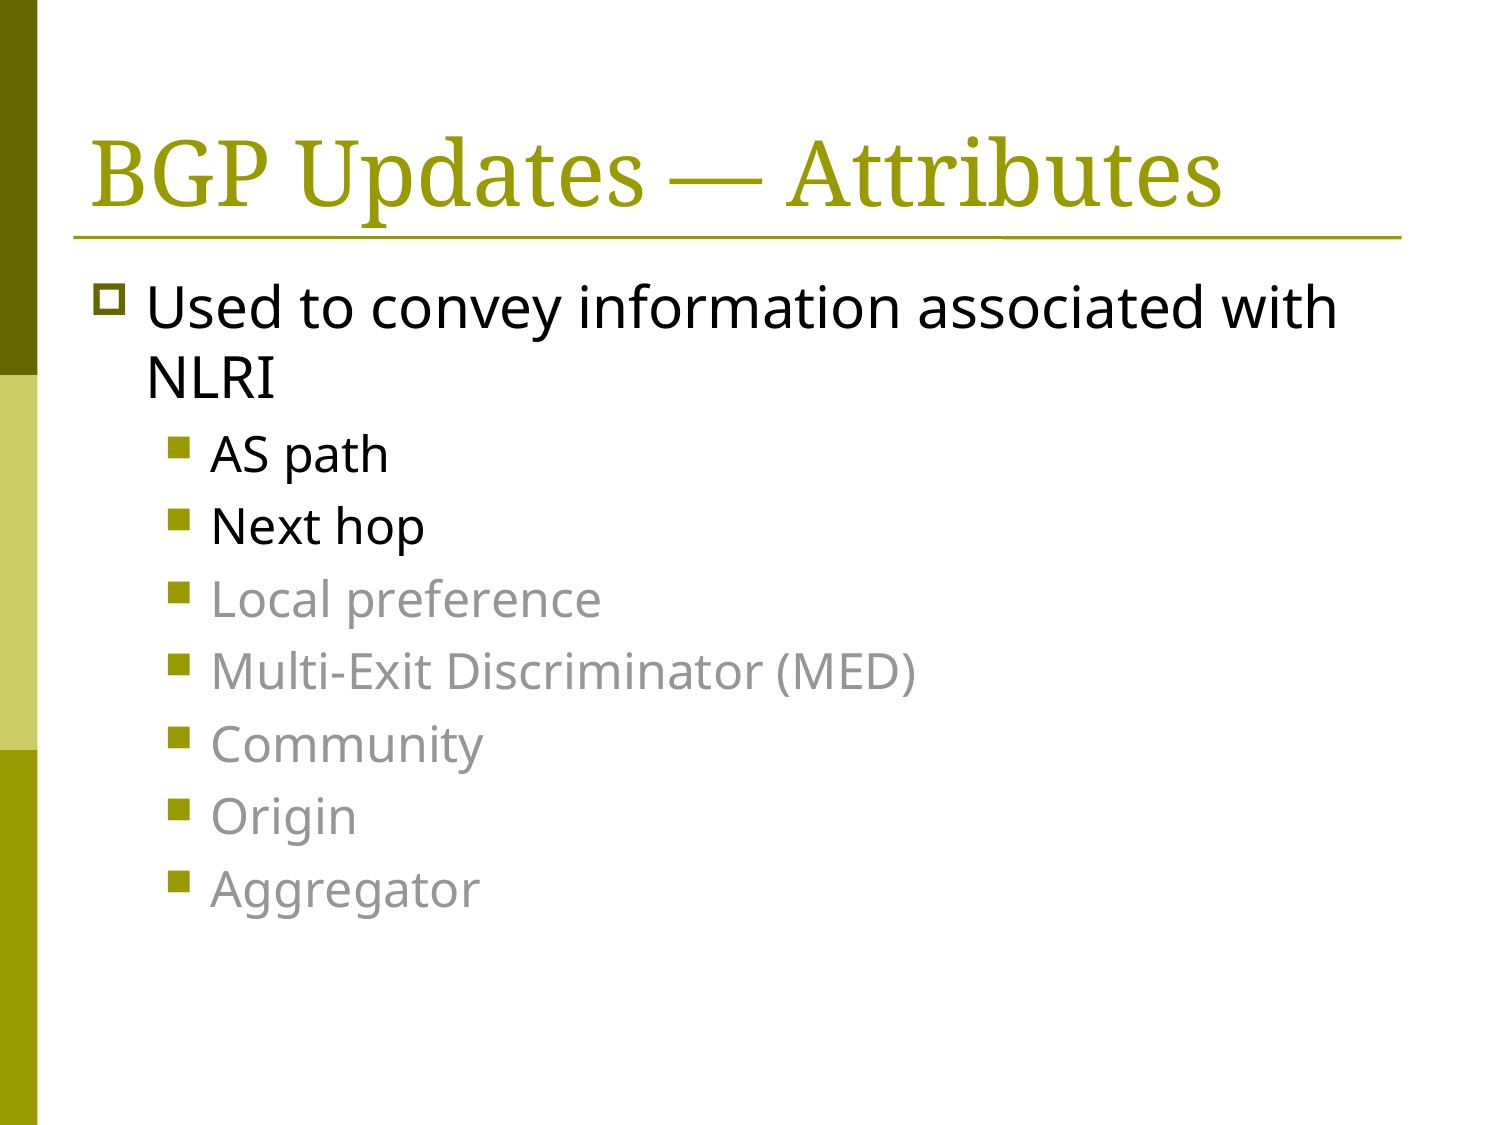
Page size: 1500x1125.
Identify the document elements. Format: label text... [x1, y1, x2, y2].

list Used to convey information associated with NLRI AS path Next hop Local preference Multi-Exit Discriminator (MED) Community Origin Aggregator [75, 262, 1426, 1006]
title BGP Updates — Attributes [75, 45, 1426, 233]
